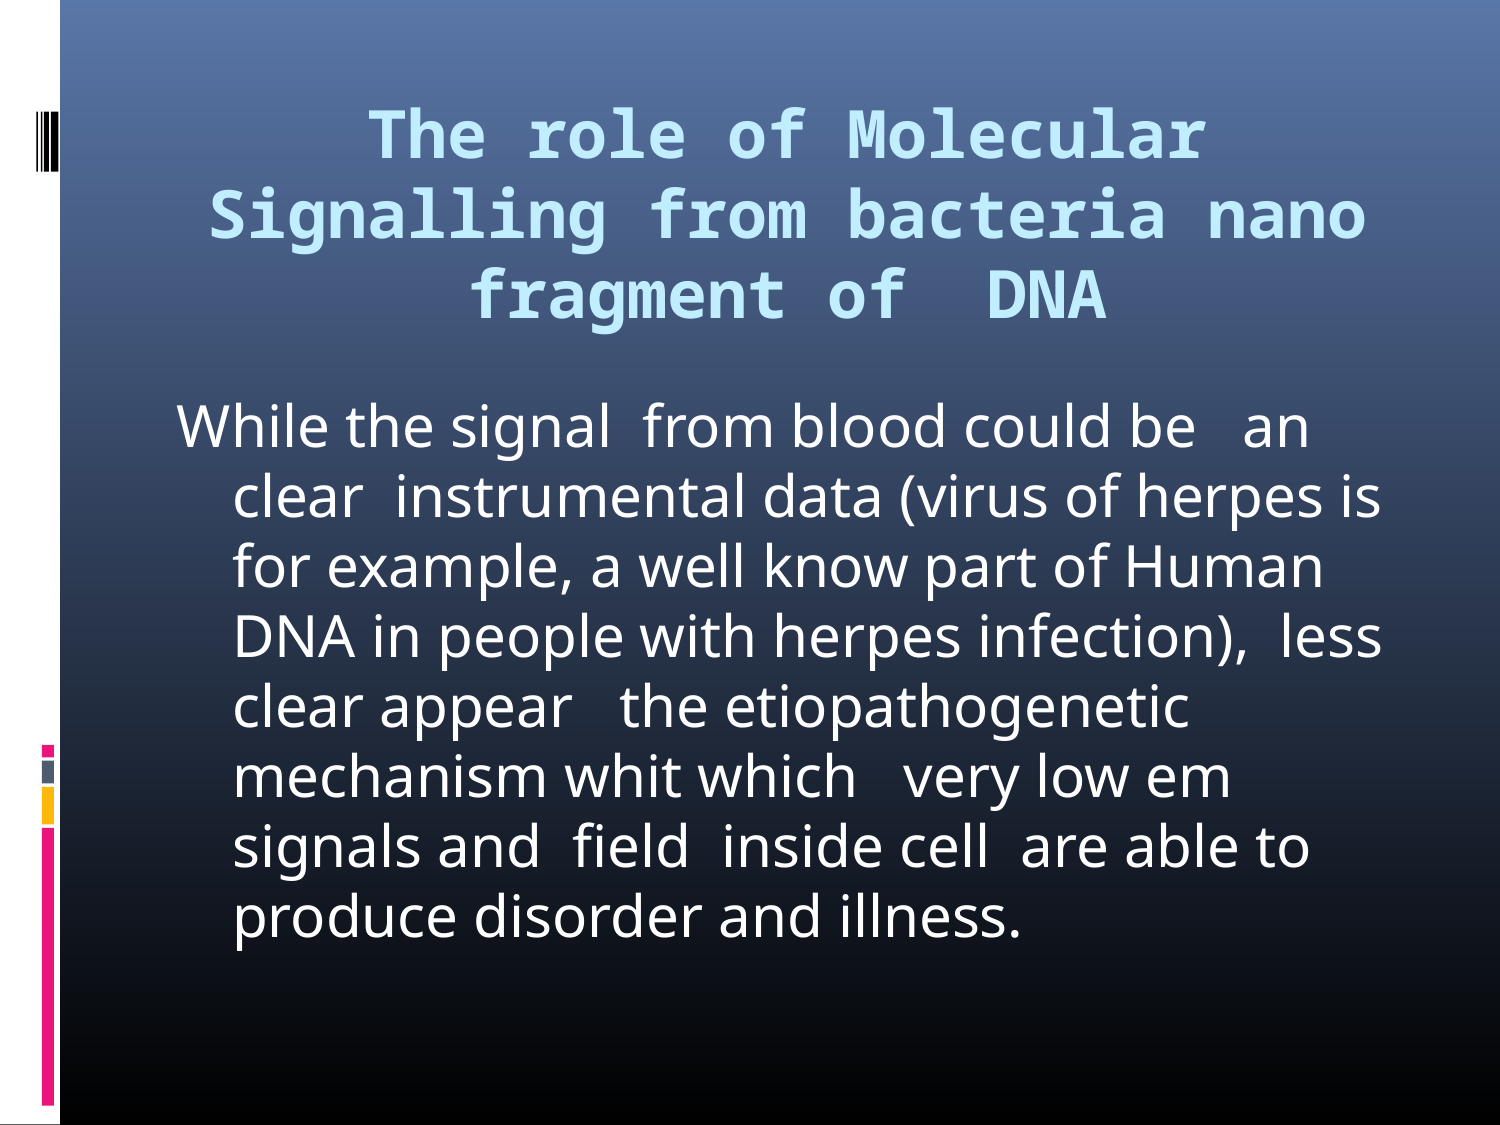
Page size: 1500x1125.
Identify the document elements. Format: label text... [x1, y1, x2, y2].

text_box The role of Molecular Signalling from bacteria nano fragment of DNA [150, 84, 1426, 292]
text_box While the signal from blood could be an clear instrumental data (virus of herpes is for example, a well know part of Human DNA in people with herpes infection), less clear appear the etiopathogenetic mechanism whit which very low em signals and field inside cell are able to produce disorder and illness. [150, 292, 1426, 1043]
